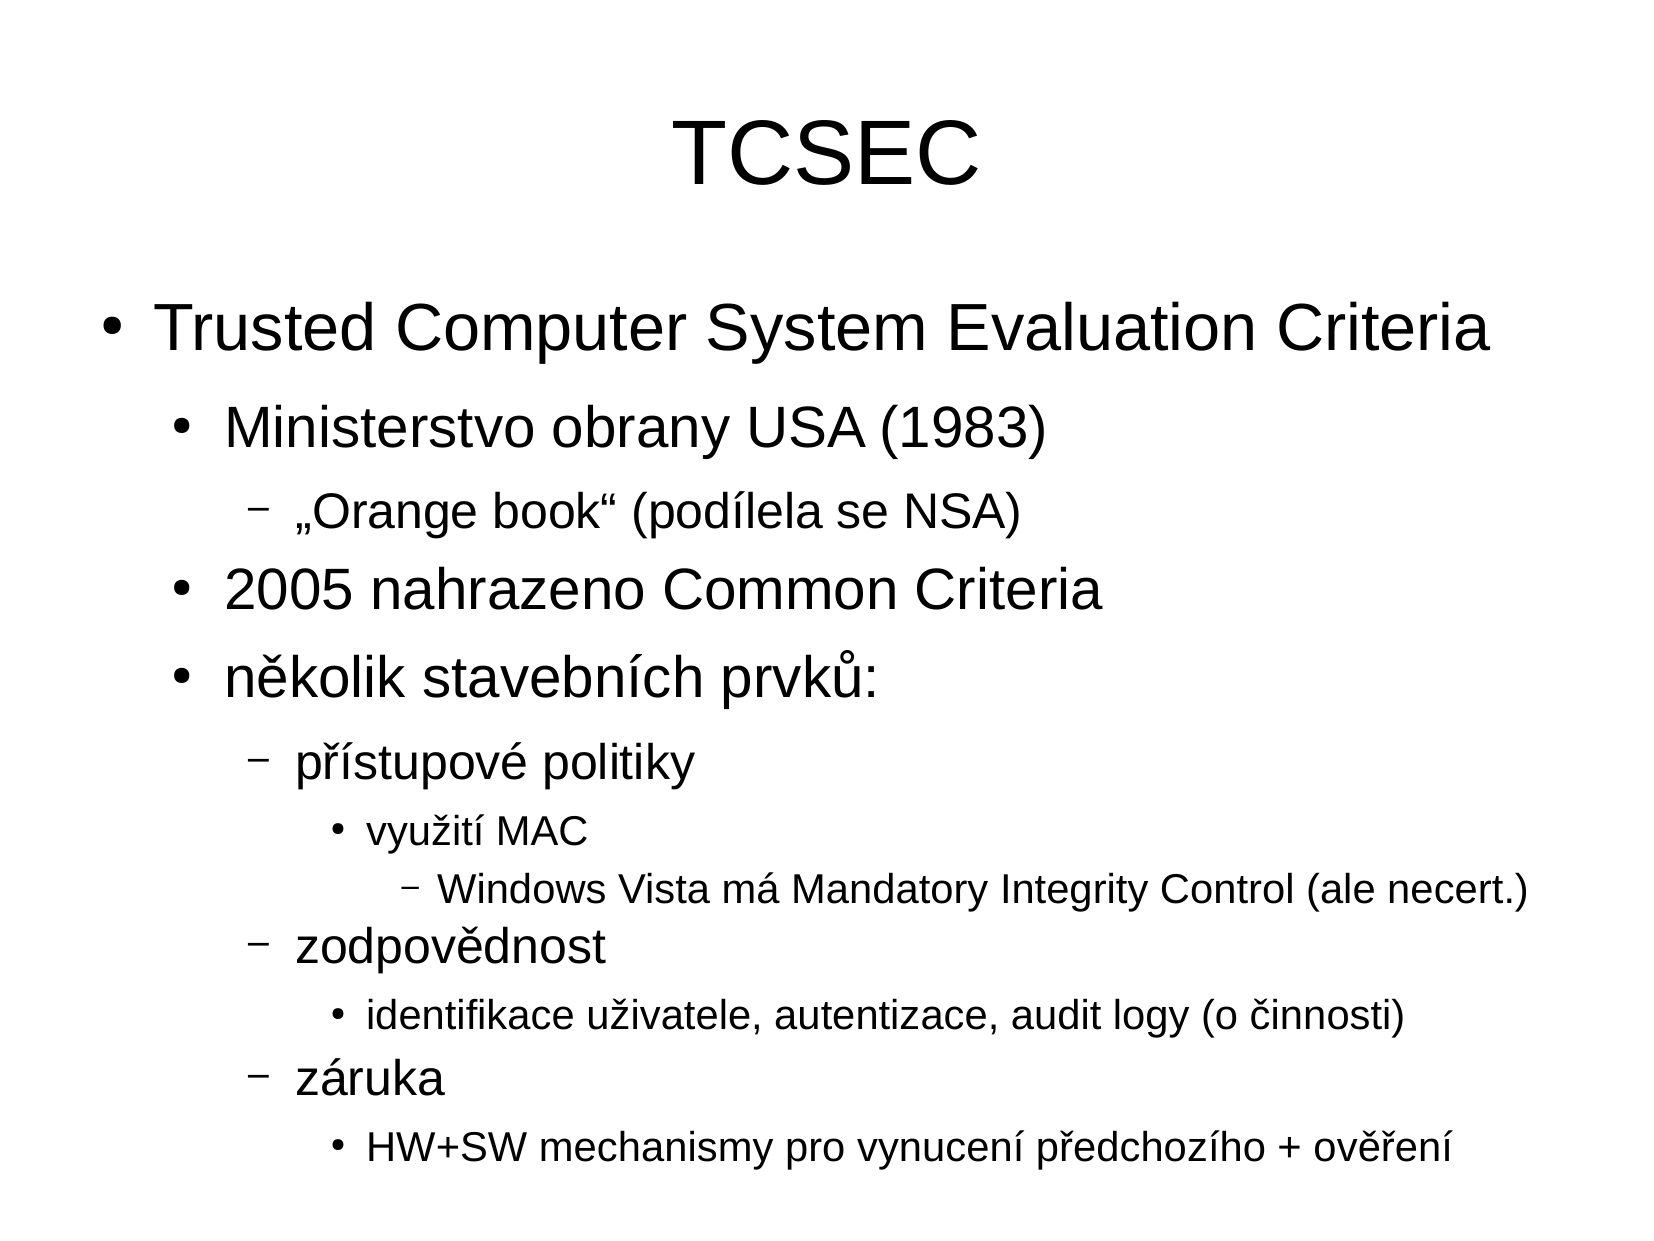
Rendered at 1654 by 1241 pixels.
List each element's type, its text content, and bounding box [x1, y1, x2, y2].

title TCSEC [82, 49, 1571, 257]
list Trusted Computer System Evaluation Criteria Ministerstvo obrany USA (1983) „Orange book“ (podílela se NSA) 2005 nahrazeno Common Criteria několik stavebních prvků: přístupové politiky využití MAC Windows Vista má Mandatory Integrity Control (ale necert.) zodpovědnost identifikace uživatele, autentizace, audit logy (o činnosti) záruka HW+SW mechanismy pro vynucení předchozího + ověření [82, 290, 1571, 1170]
